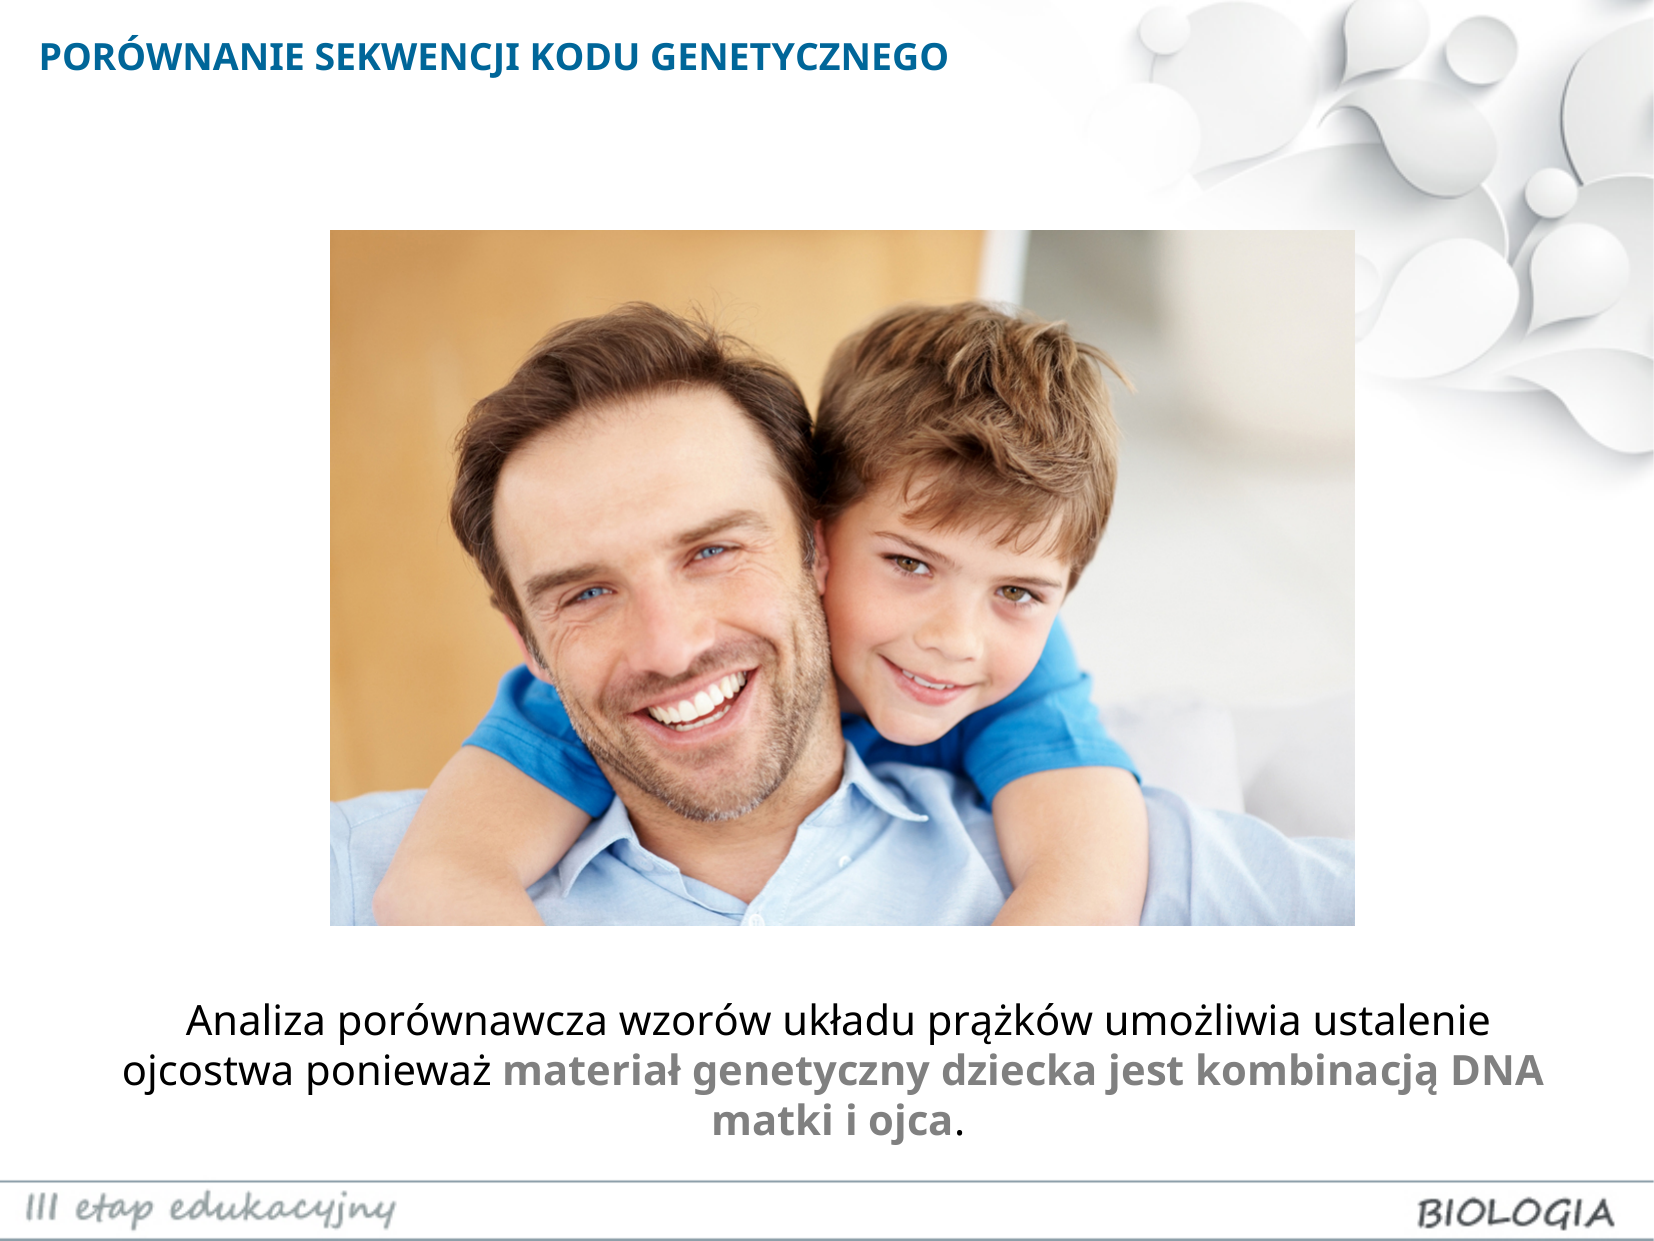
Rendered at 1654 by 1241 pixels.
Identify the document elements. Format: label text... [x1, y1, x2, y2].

text_box PORÓWNANIE SEKWENCJI KODU GENETYCZNEGO [23, 29, 1276, 87]
picture [0, 0, 1654, 1241]
text_box Analiza porównawcza wzorów układu prążków umożliwia ustalenie ojcostwa ponieważ materiał genetyczny dziecka jest kombinacją DNA matki i ojca. [106, 986, 1572, 1225]
